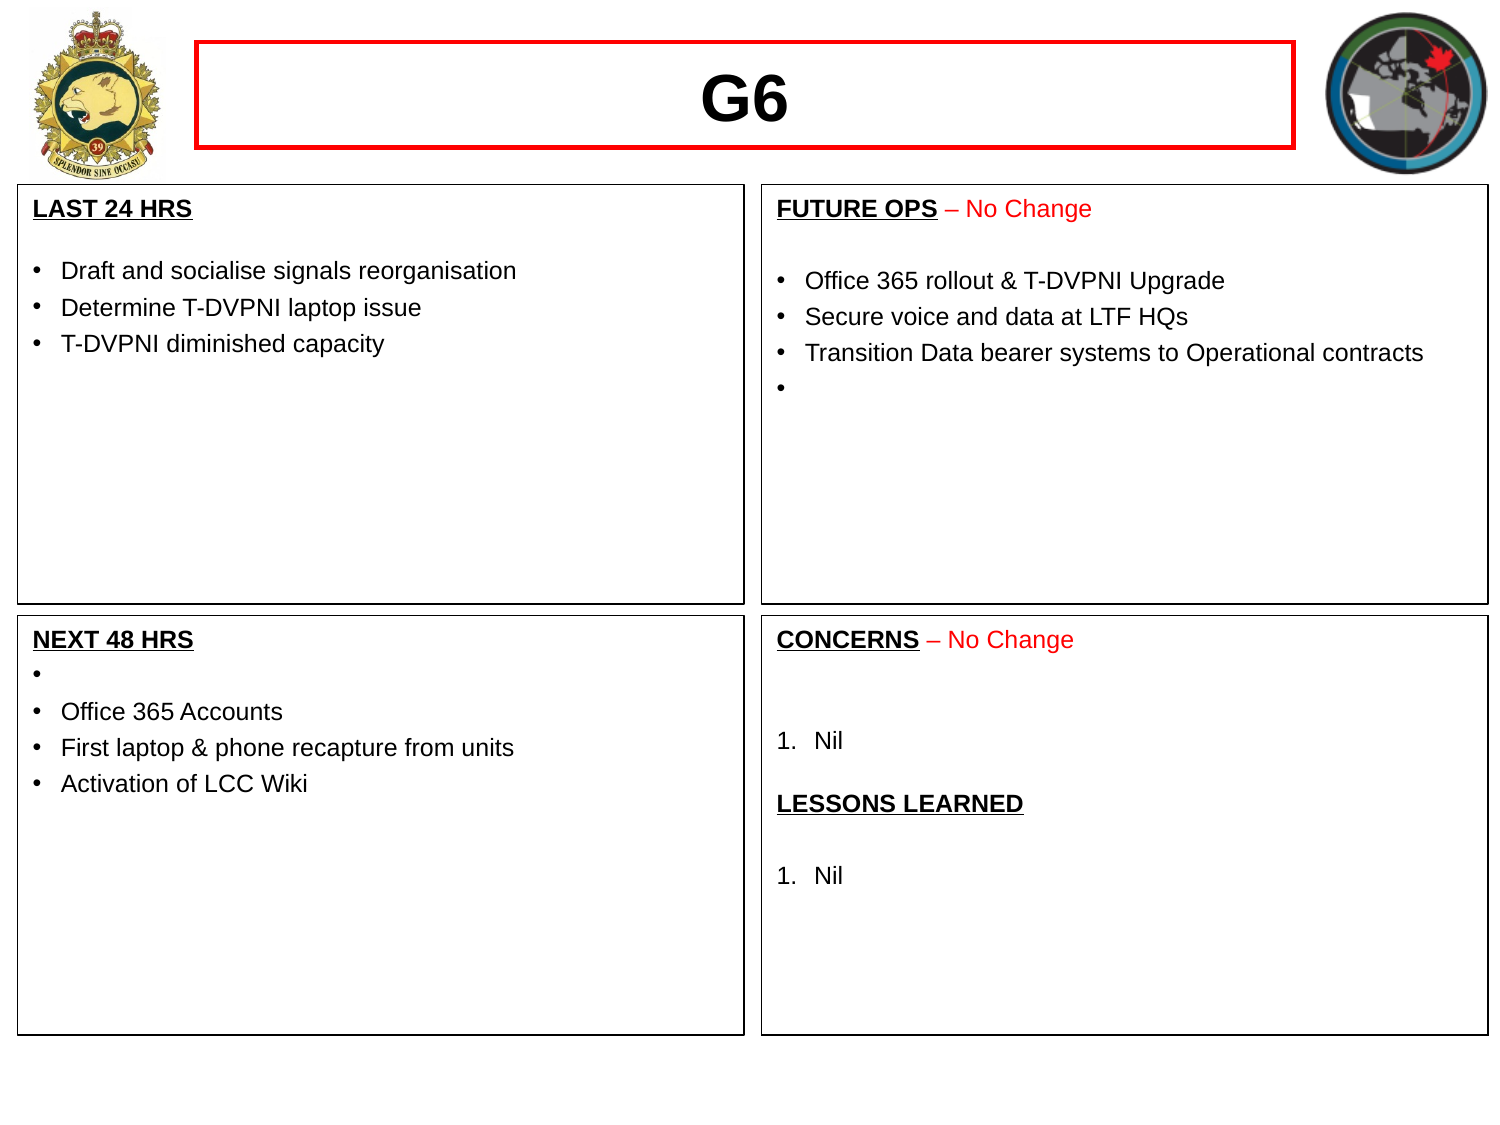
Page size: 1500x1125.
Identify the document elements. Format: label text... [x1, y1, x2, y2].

list NEXT 48 HRS Office 365 Accounts First laptop & phone recapture from units Activation of LCC Wiki [17, 615, 745, 1035]
list LAST 24 HRS Draft and socialise signals reorganisation Determine T-DVPNI laptop issue T-DVPNI diminished capacity [17, 184, 745, 604]
list FUTURE OPS – No Change Office 365 rollout & T-DVPNI Upgrade Secure voice and data at LTF HQs Transition Data bearer systems to Operational contracts [761, 184, 1489, 604]
title G6 [196, 42, 1294, 148]
list CONCERNS – No Change Nil LESSONS LEARNED Nil [761, 615, 1489, 1035]
